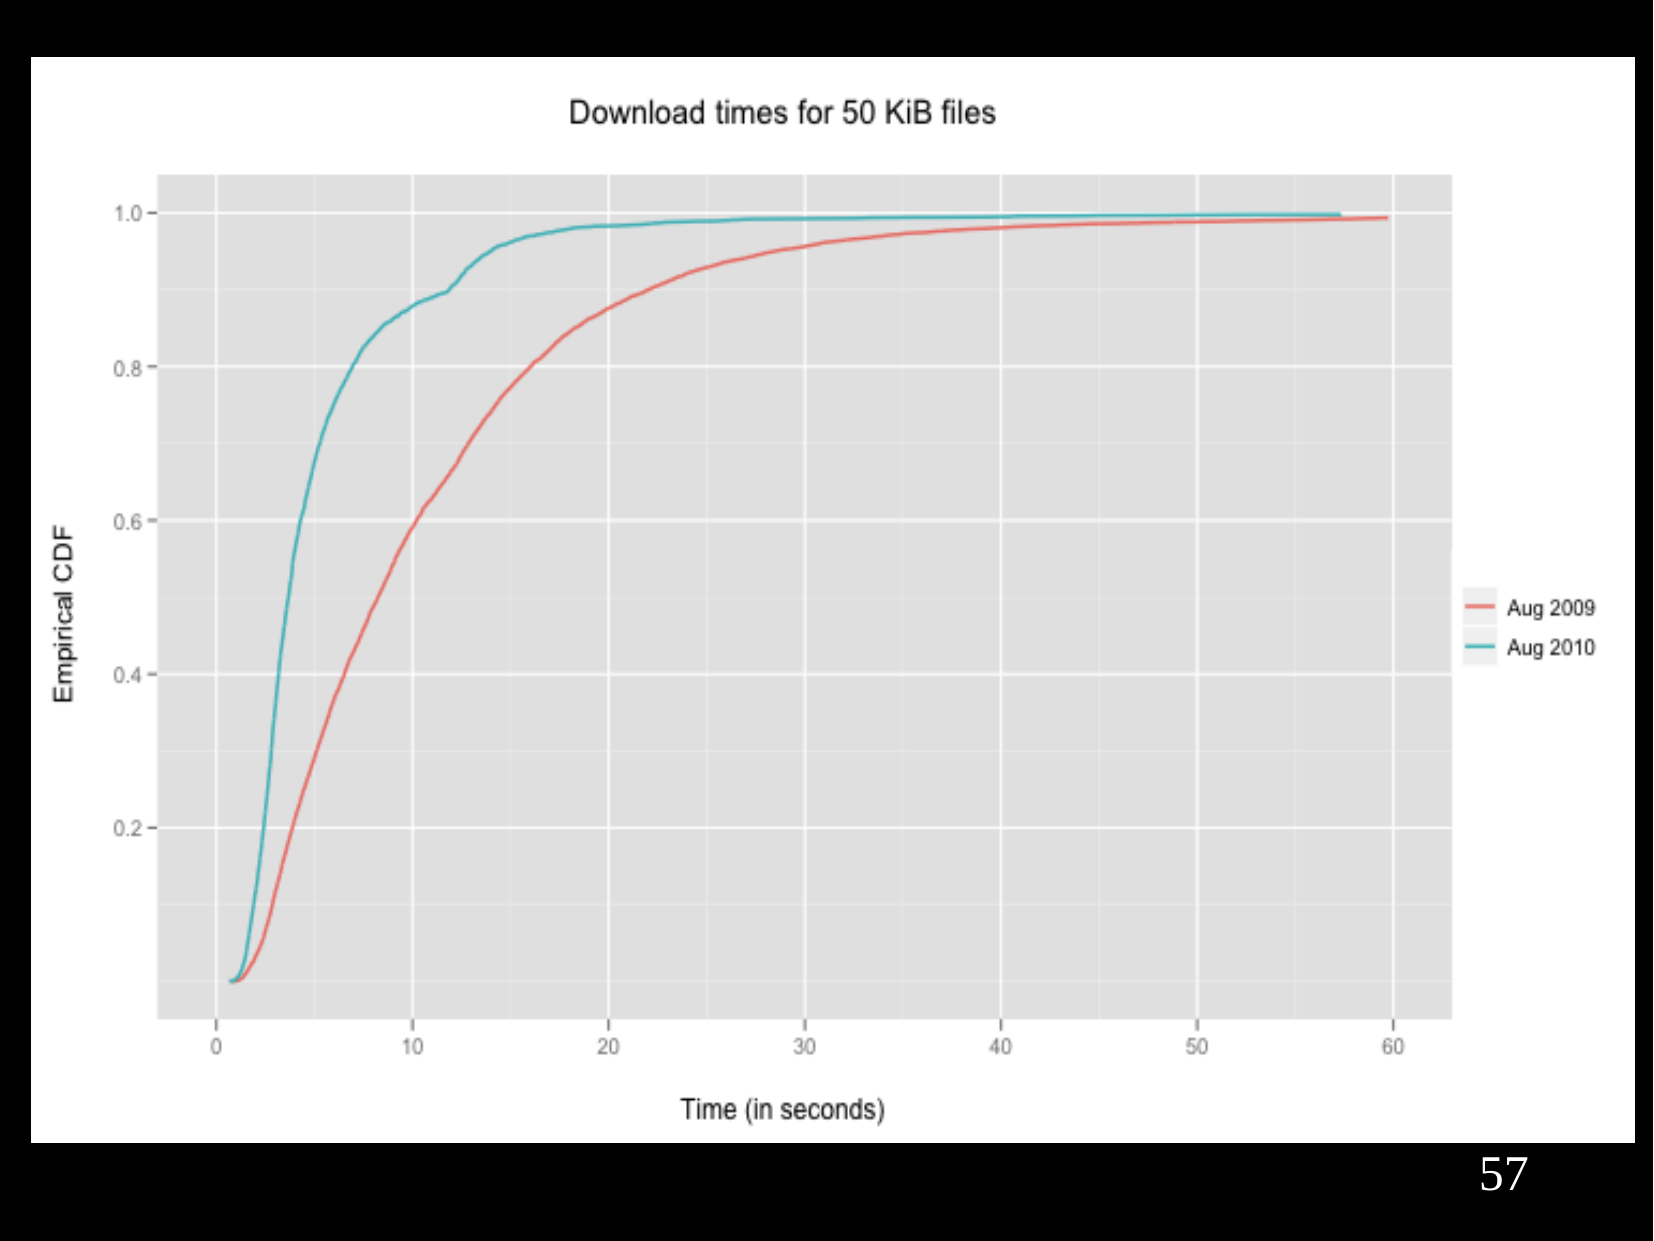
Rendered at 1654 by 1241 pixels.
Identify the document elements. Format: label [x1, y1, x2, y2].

picture [31, 57, 1635, 1143]
